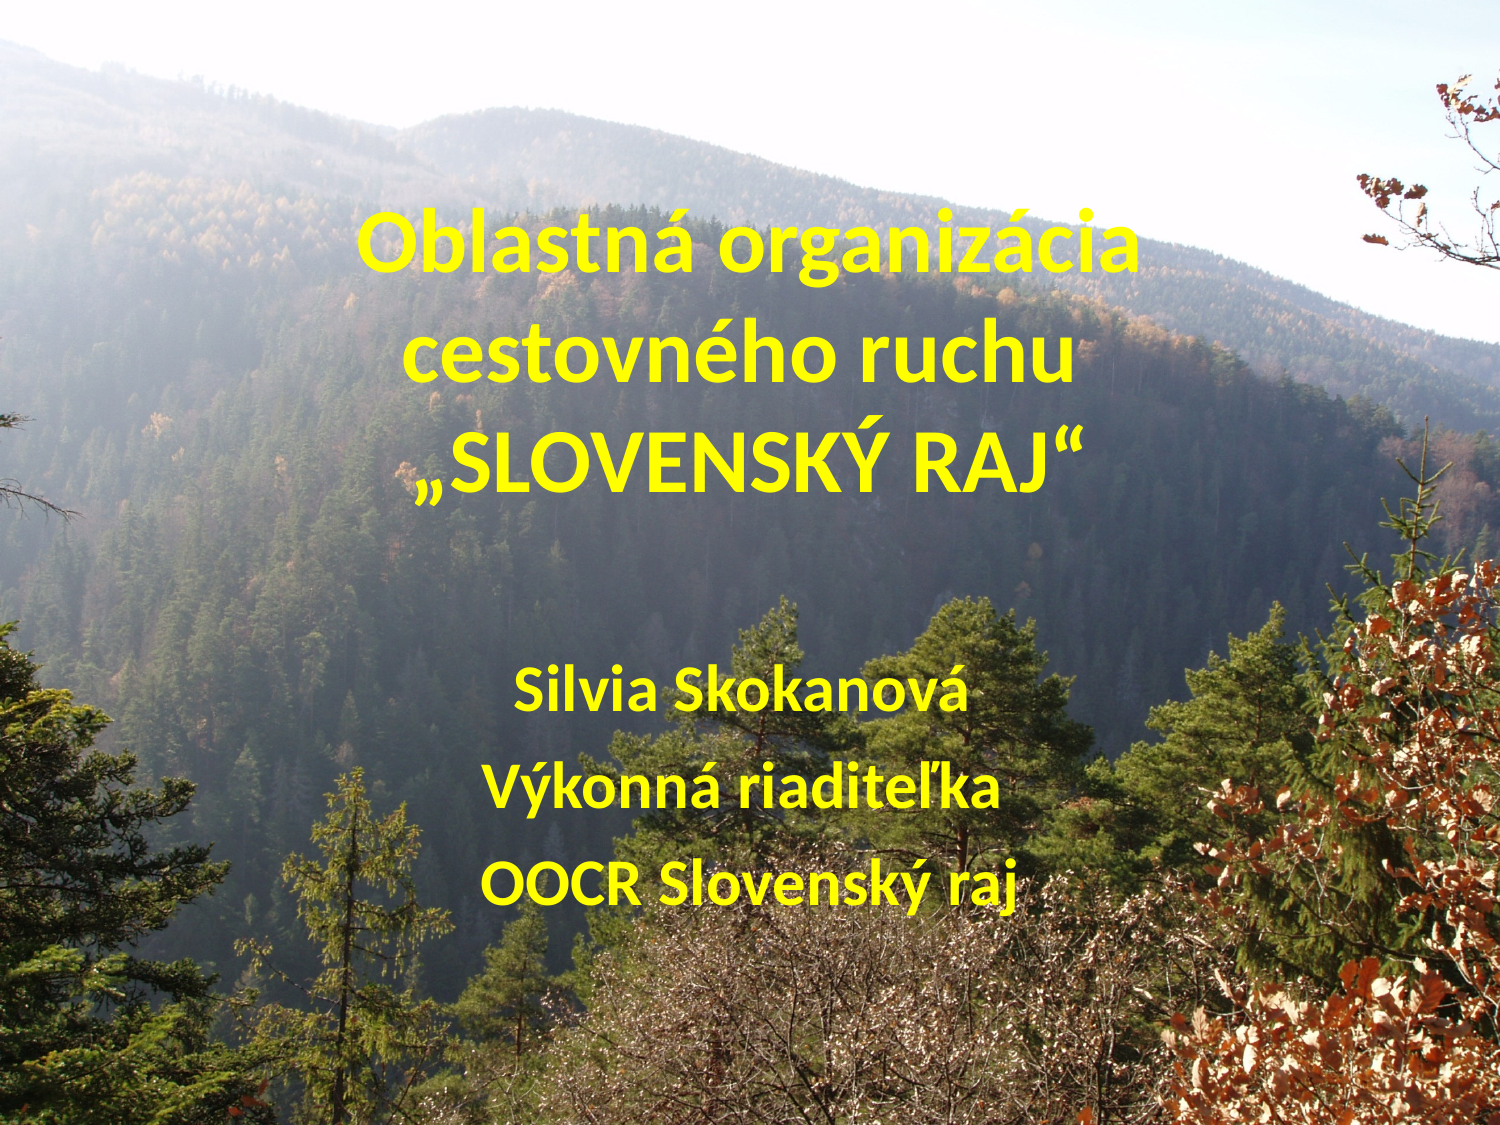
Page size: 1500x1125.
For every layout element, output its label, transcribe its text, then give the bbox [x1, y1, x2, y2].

subtitle Silvia Skokanová Výkonná riaditeľka OOCR Slovenský raj [225, 637, 1276, 925]
title Oblastná organizácia cestovného ruchu „SLOVENSKÝ RAJ“ [112, 101, 1388, 591]
picture [0, 0, 1500, 1125]
